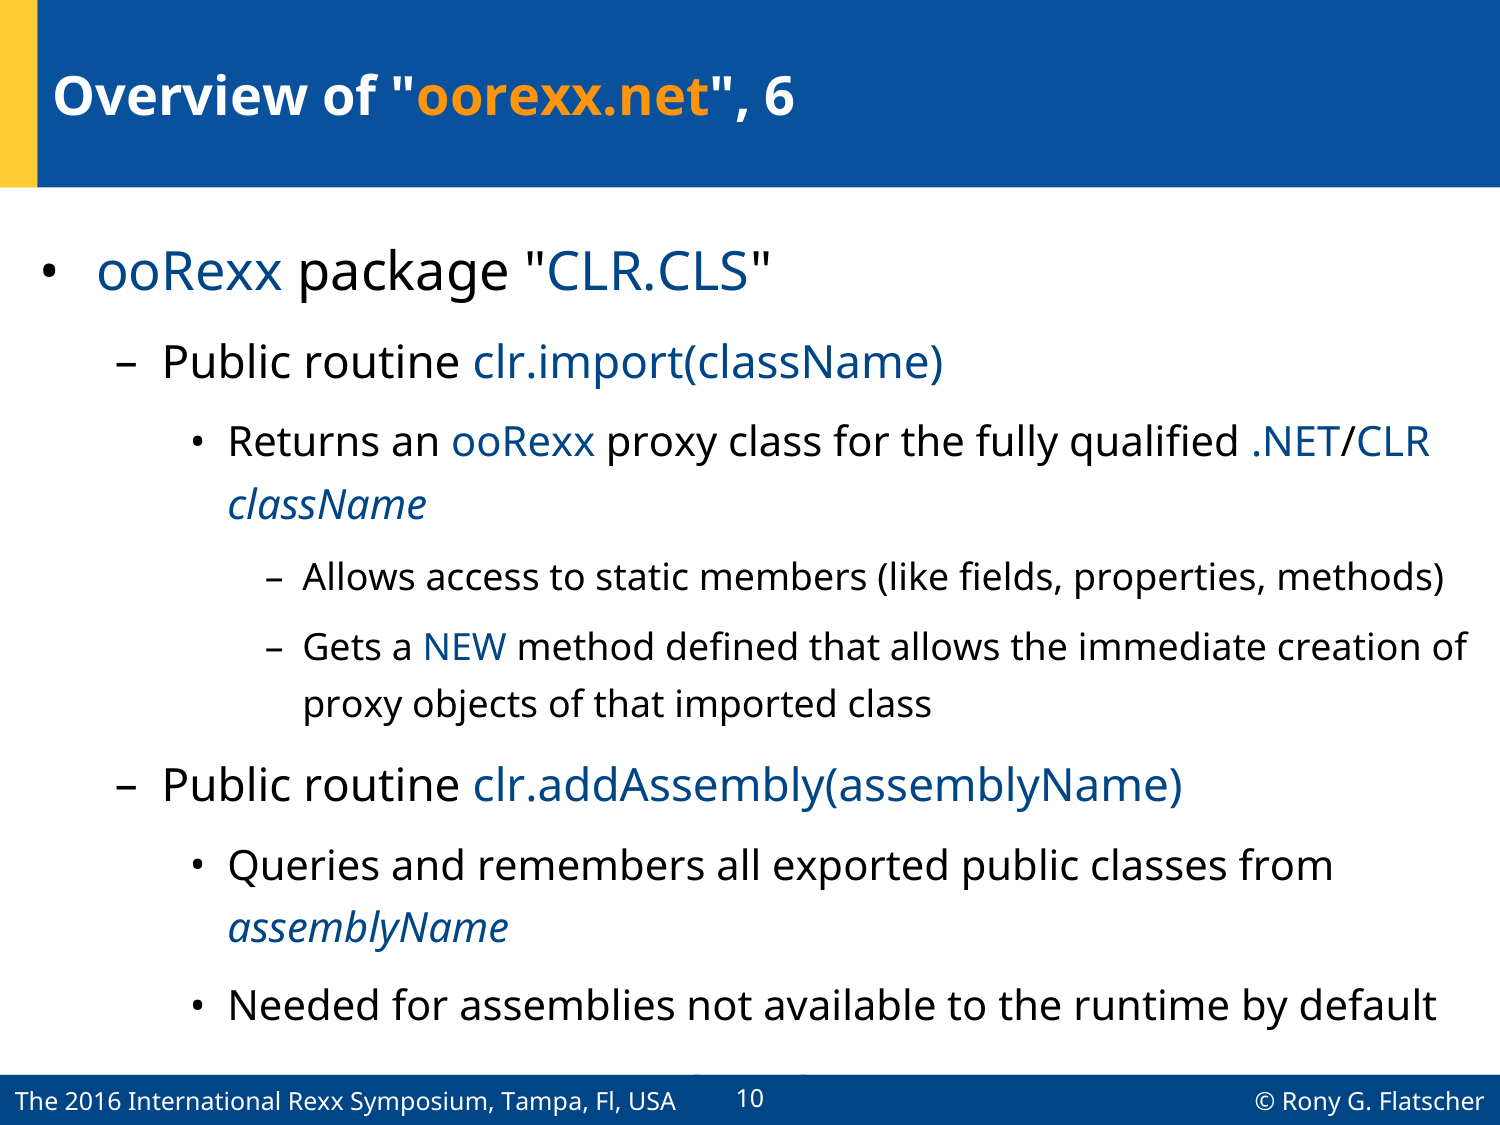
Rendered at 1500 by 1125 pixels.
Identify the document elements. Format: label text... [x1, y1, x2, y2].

list ooRexx package "CLR.CLS" Public routine clr.import(className) Returns an ooRexx proxy class for the fully qualified .NET/CLR className Allows access to static members (like fields, properties, methods) Gets a NEW method defined that allows the immediate creation of proxy objects of that imported class Public routine clr.addAssembly(assemblyName) Queries and remembers all exported public classes from assemblyName Needed for assemblies not available to the runtime by default [25, 212, 1488, 1051]
title Overview of "oorexx.net", 6 [37, 0, 1500, 188]
